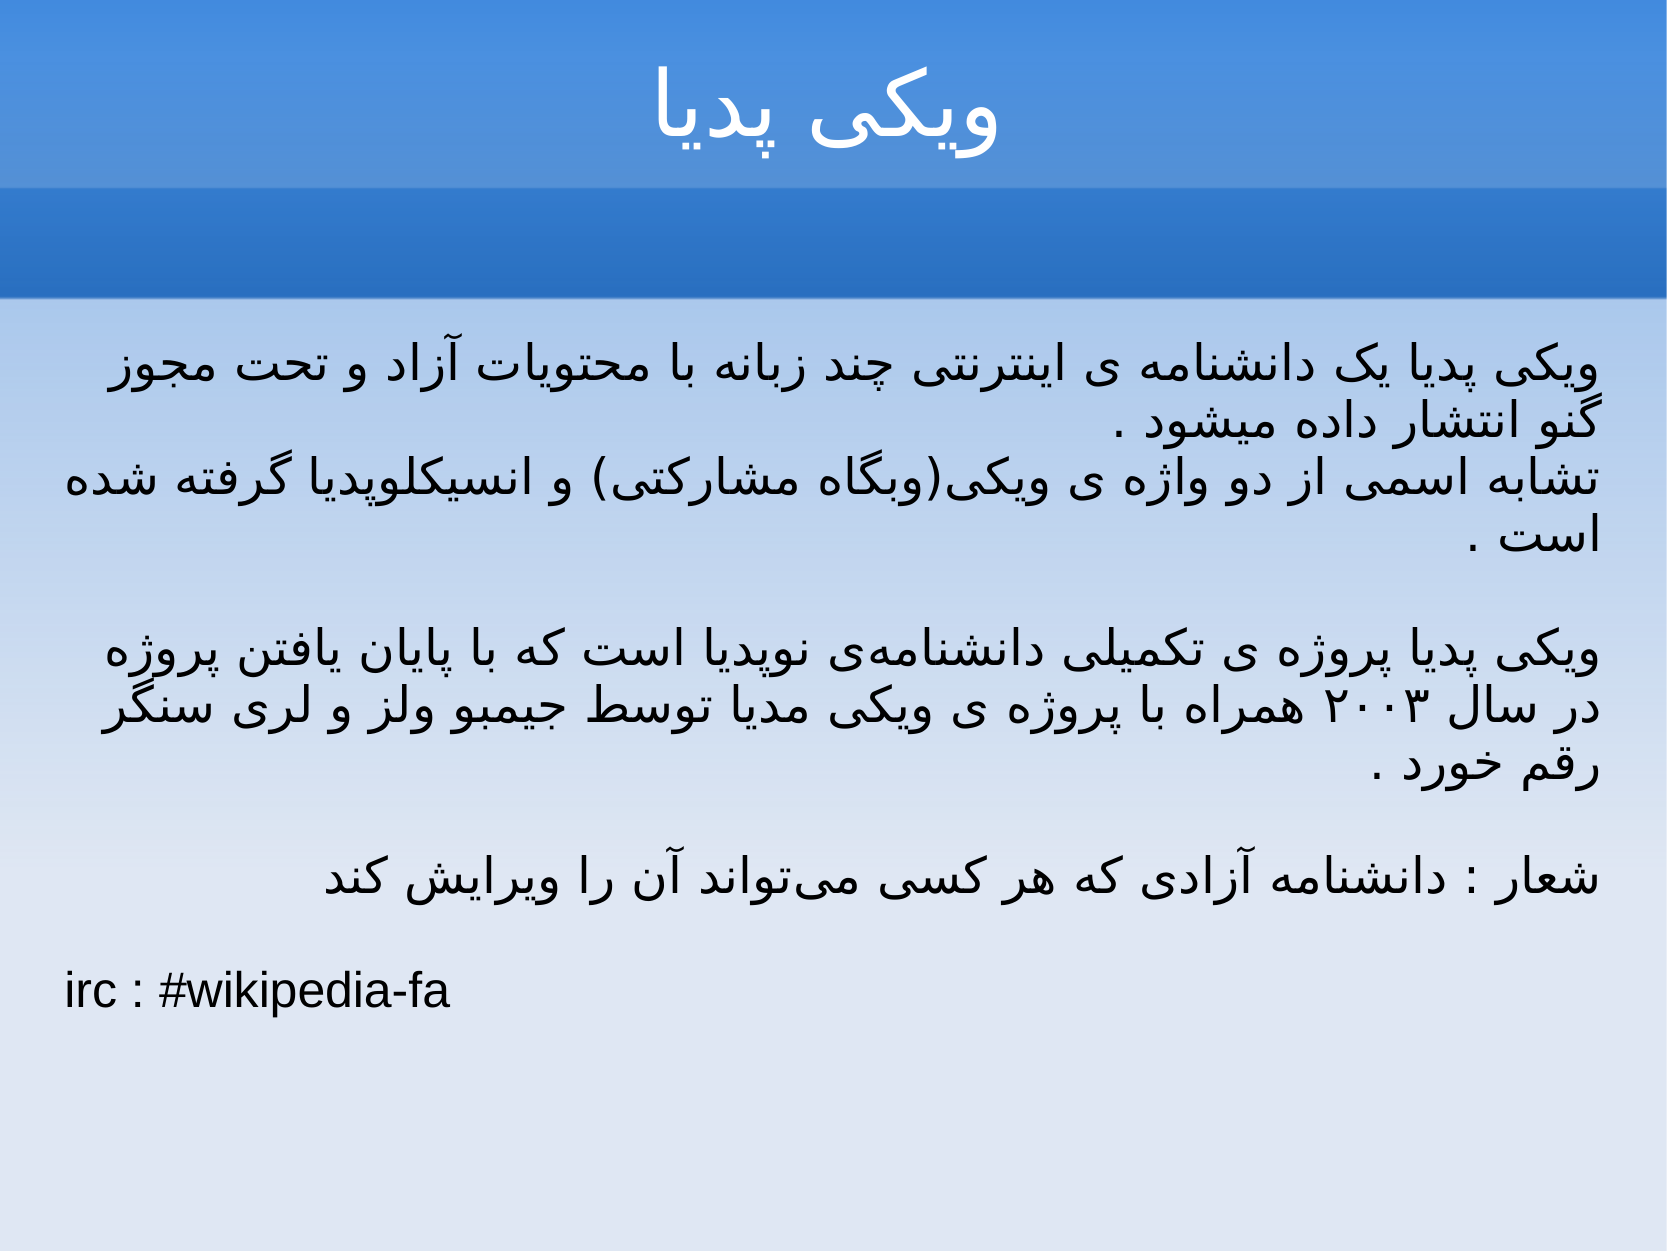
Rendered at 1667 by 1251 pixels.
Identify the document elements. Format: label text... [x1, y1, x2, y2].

subtitle ویکی پدیا یک دانشنامه ی اینترنتی چند زبانه با محتویات آزاد و تحت مجوز گنو انتشار داده میشود . تشابه اسمی از دو واژه ی ویکی(وبگاه مشارکتی) و انسیکلوپدیا گرفته شده است . ویکی پدیا پروژه ی تکمیلی دانشنامه‌ی نوپدیا است که با پایان یافتن پروژه در سال ۲۰۰۳ همراه با پروژه ی ویکی مدیا توسط جیمبو ولز و لری سنگر رقم خورد . شعار : دانشنامه آزادی که هر کسی می‌تواند آن را ویرایش کند irc : #wikipedia-fa [64, 295, 1603, 1117]
picture [0, 0, 1667, 1251]
title ویکی پدیا [58, 2, 1597, 209]
